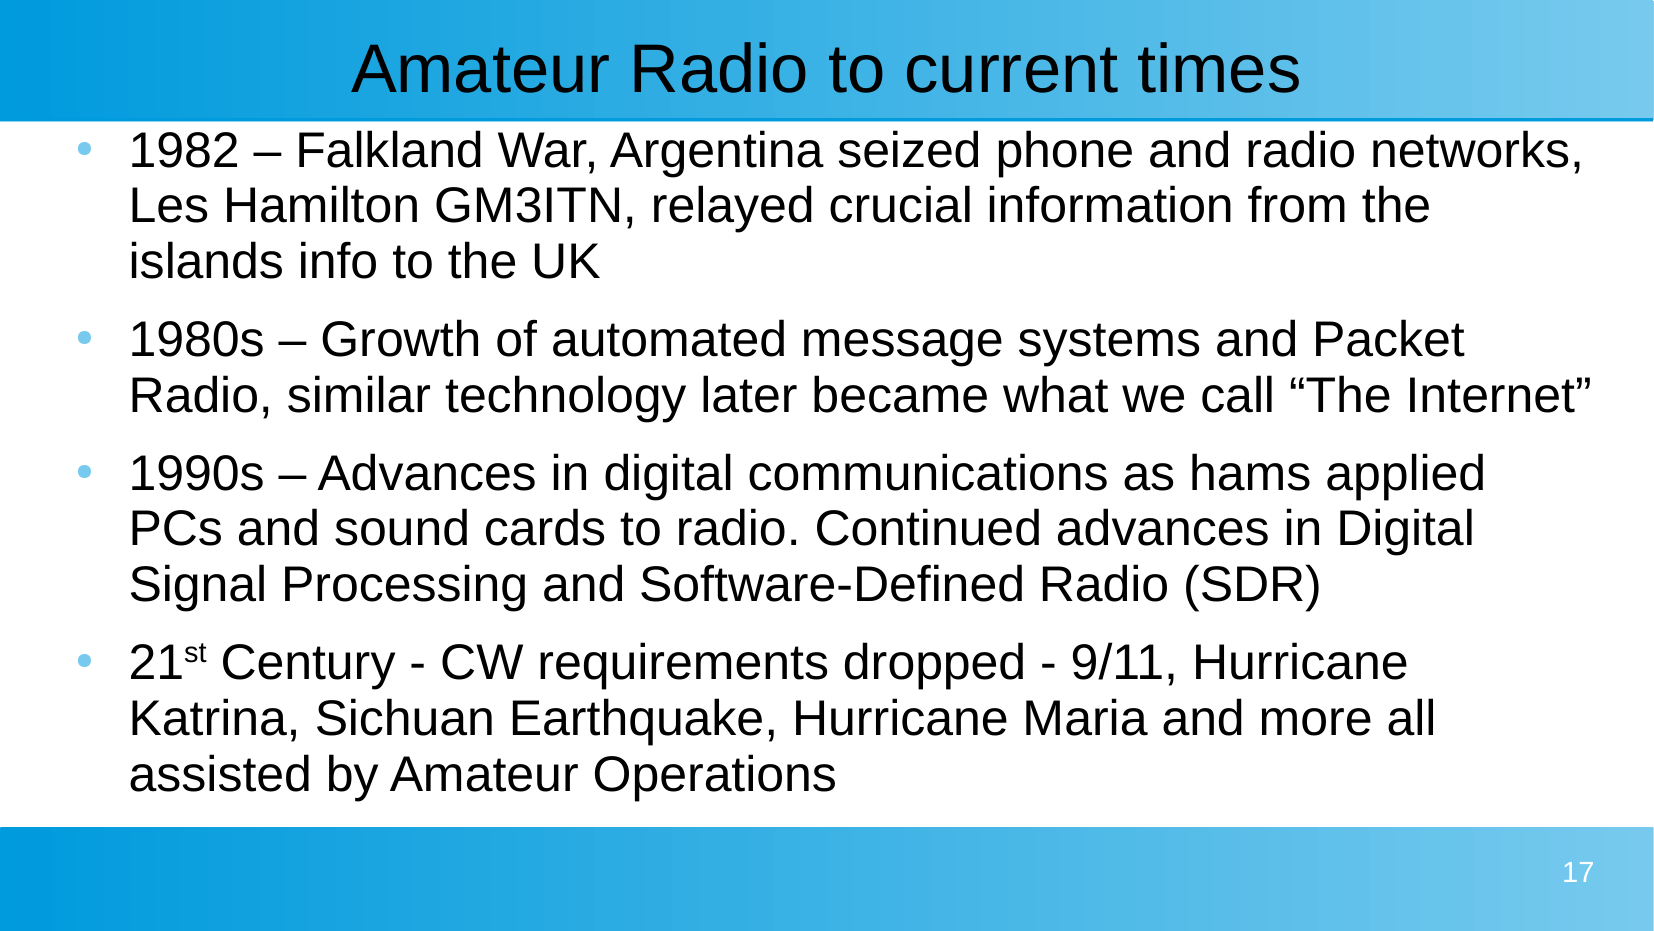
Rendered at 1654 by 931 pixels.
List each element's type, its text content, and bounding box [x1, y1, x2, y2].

title Amateur Radio to current times [59, 29, 1595, 108]
list 1982 – Falkland War, Argentina seized phone and radio networks, Les Hamilton GM3ITN, relayed crucial information from the islands info to the UK 1980s – Growth of automated message systems and Packet Radio, similar technology later became what we call “The Internet” 1990s – Advances in digital communications as hams applied PCs and sound cards to radio. Continued advances in Digital Signal Processing and Software-Defined Radio (SDR) 21st Century - CW requirements dropped - 9/11, Hurricane Katrina, Sichuan Earthquake, Hurricane Maria and more all assisted by Amateur Operations [57, 122, 1594, 713]
